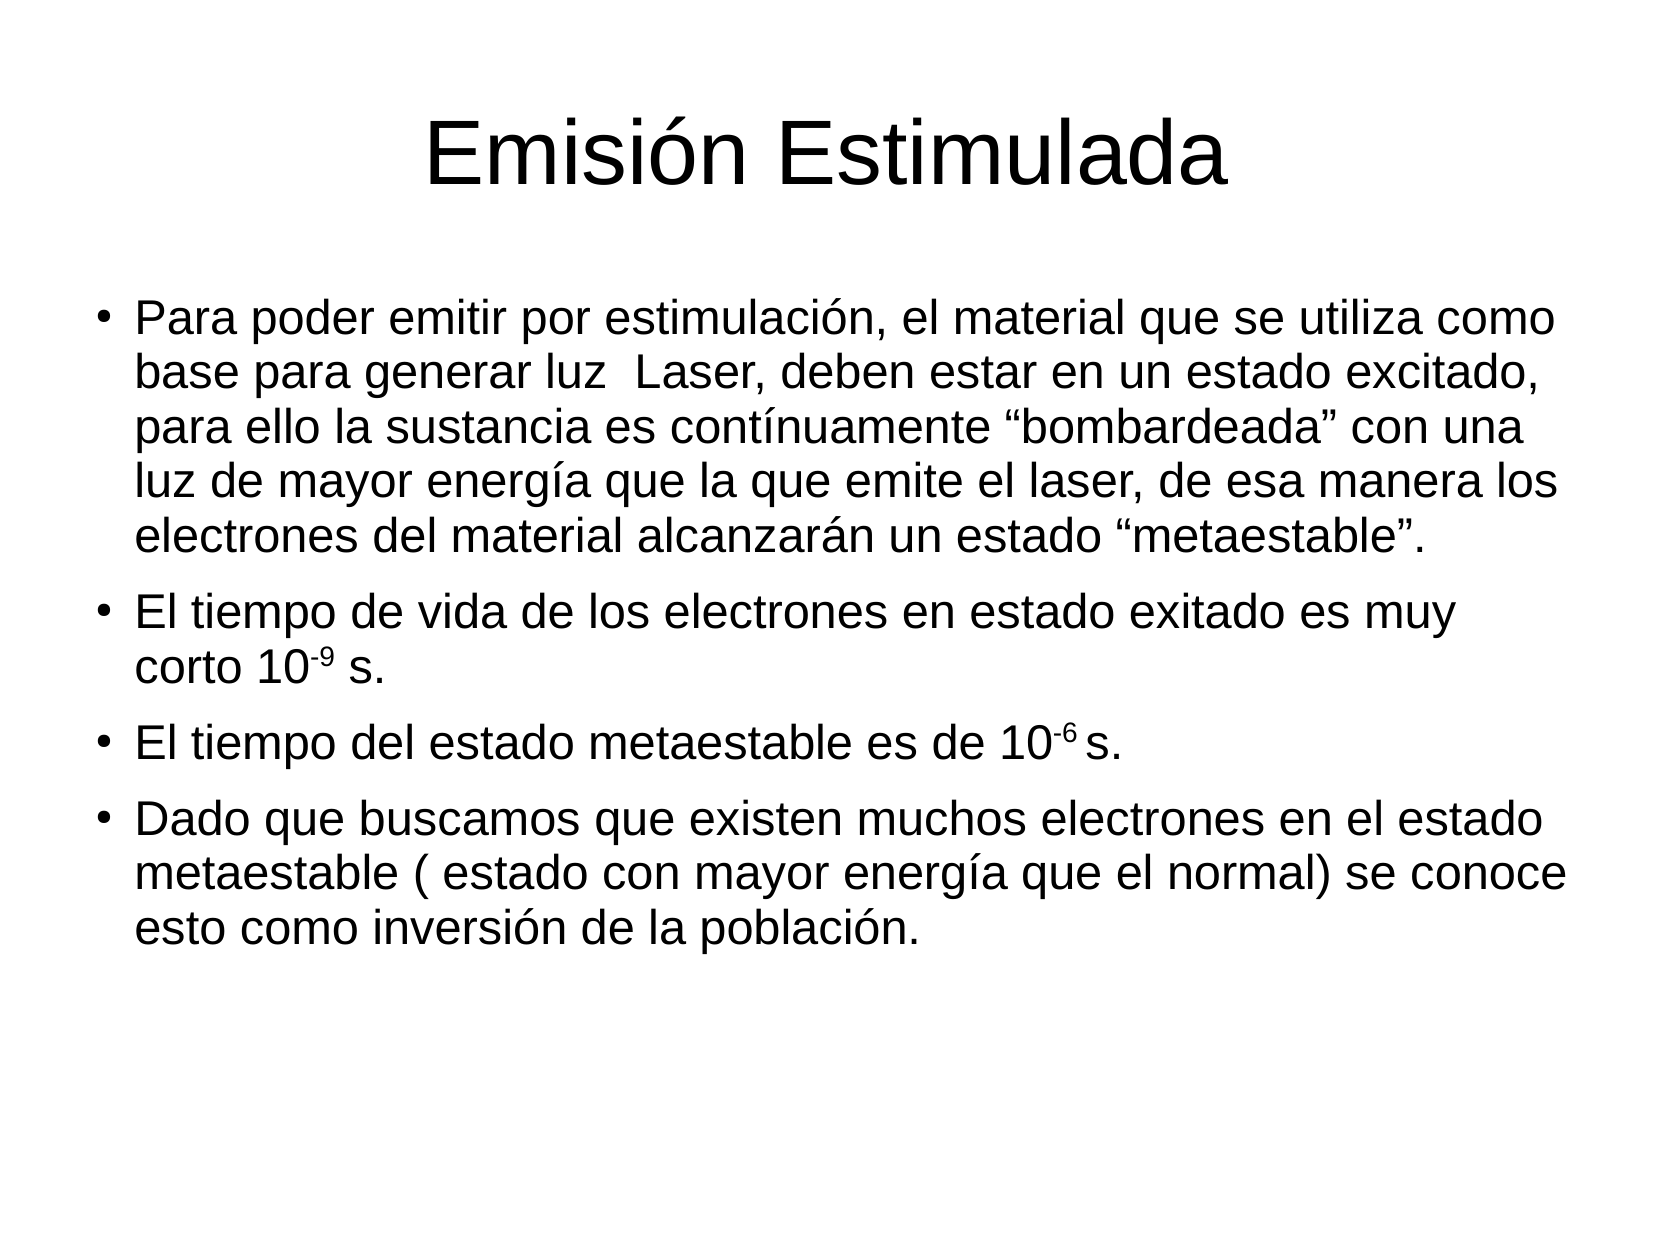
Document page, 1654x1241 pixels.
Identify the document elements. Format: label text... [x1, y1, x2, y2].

list Para poder emitir por estimulación, el material que se utiliza como base para generar luz Laser, deben estar en un estado excitado, para ello la sustancia es contínuamente “bombardeada” con una luz de mayor energía que la que emite el laser, de esa manera los electrones del material alcanzarán un estado “metaestable”. El tiempo de vida de los electrones en estado exitado es muy corto 10-9 s. El tiempo del estado metaestable es de 10-6 s. Dado que buscamos que existen muchos electrones en el estado metaestable ( estado con mayor energía que el normal) se conoce esto como inversión de la población. [82, 290, 1571, 1010]
title Emisión Estimulada [82, 49, 1571, 257]
